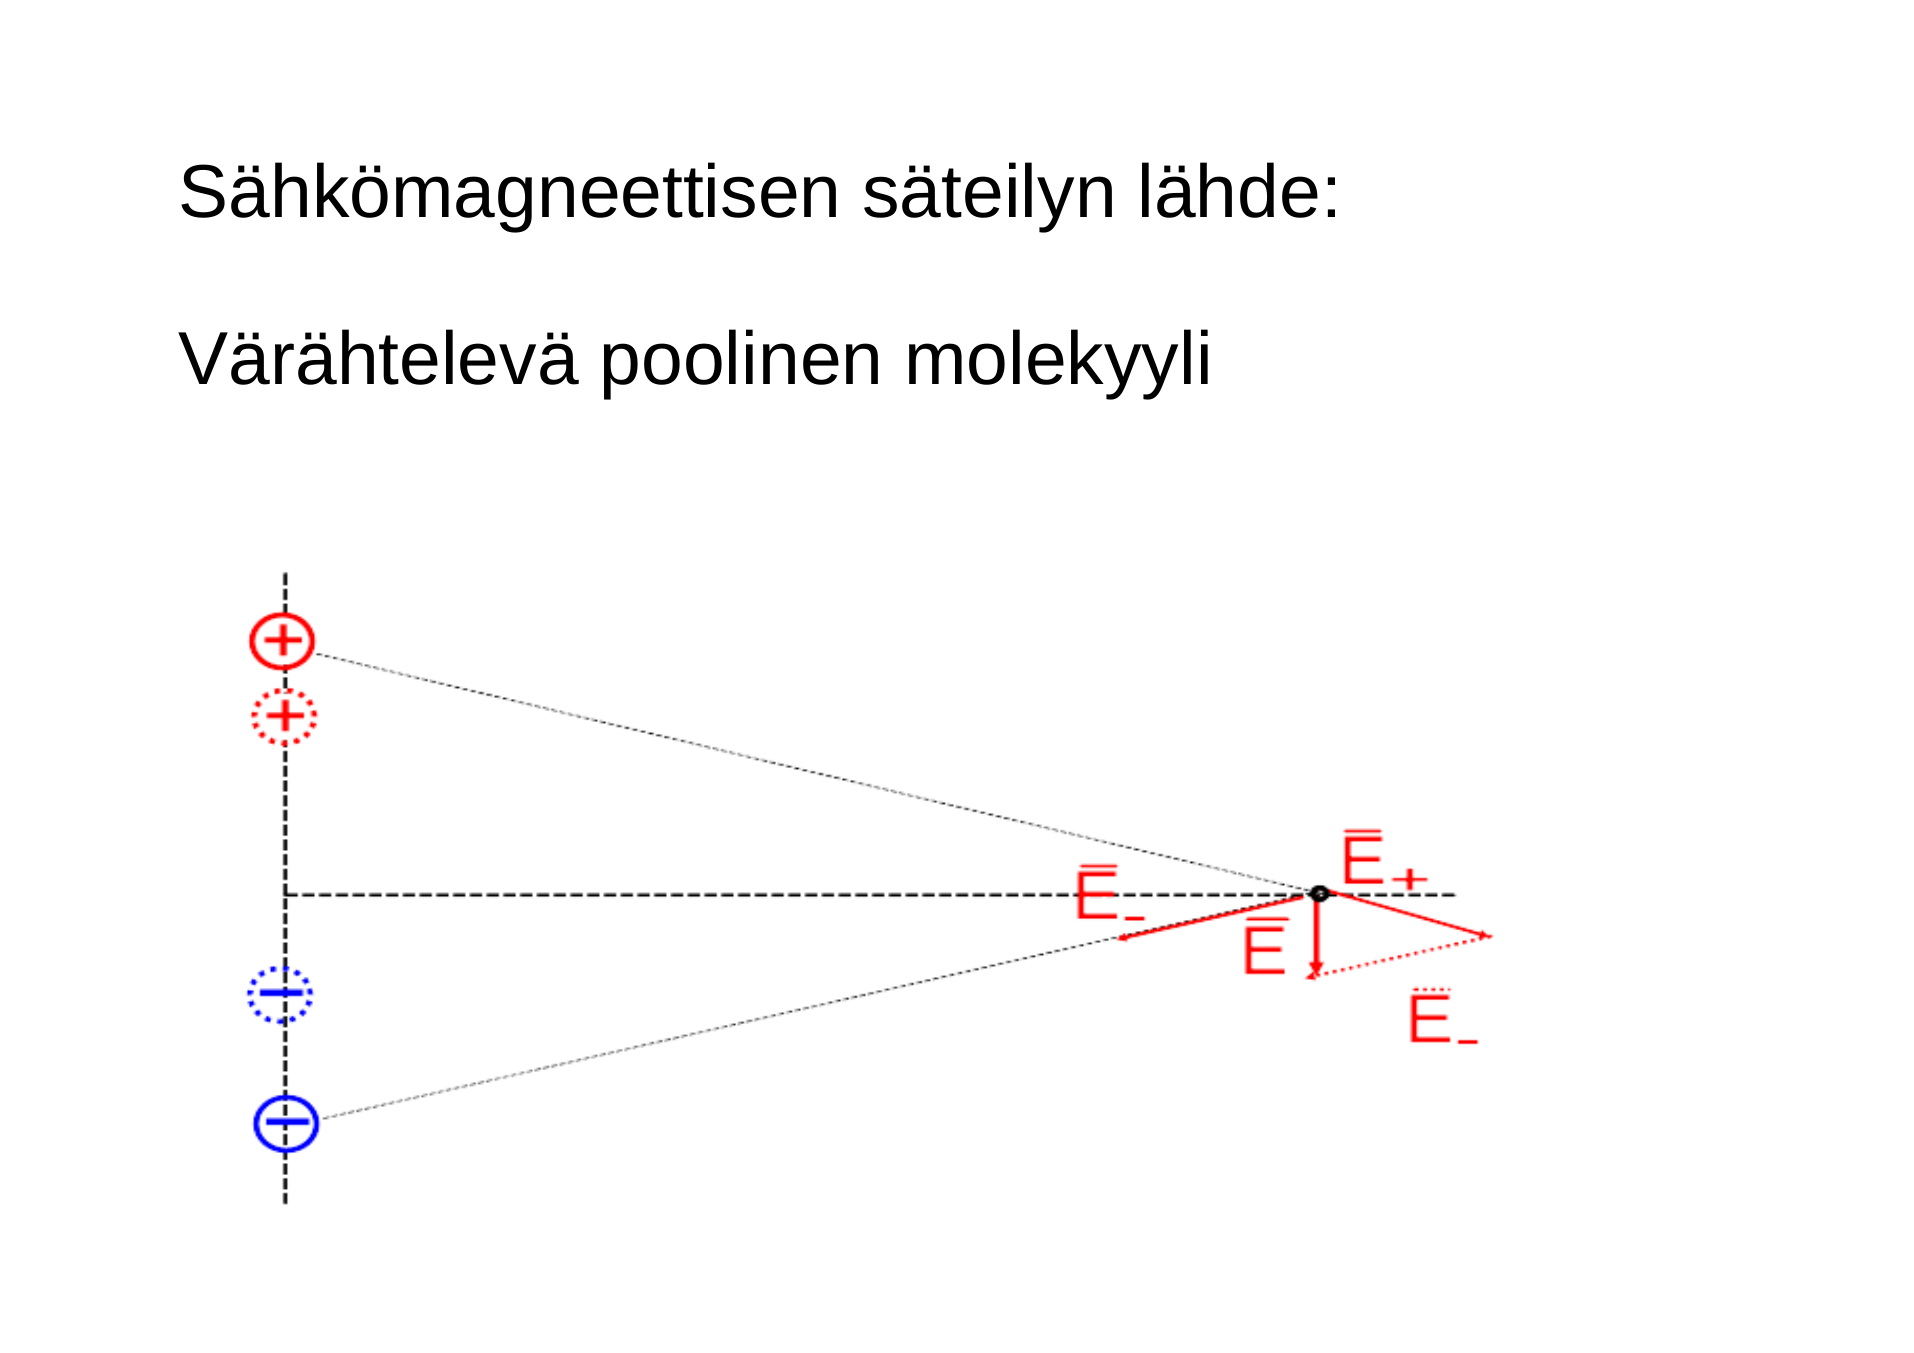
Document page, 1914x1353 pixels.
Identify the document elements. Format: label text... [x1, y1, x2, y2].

text_box Sähkömagneettisen säteilyn lähde: Värähtelevä poolinen molekyyli [163, 141, 1723, 477]
picture [167, 525, 1586, 1224]
